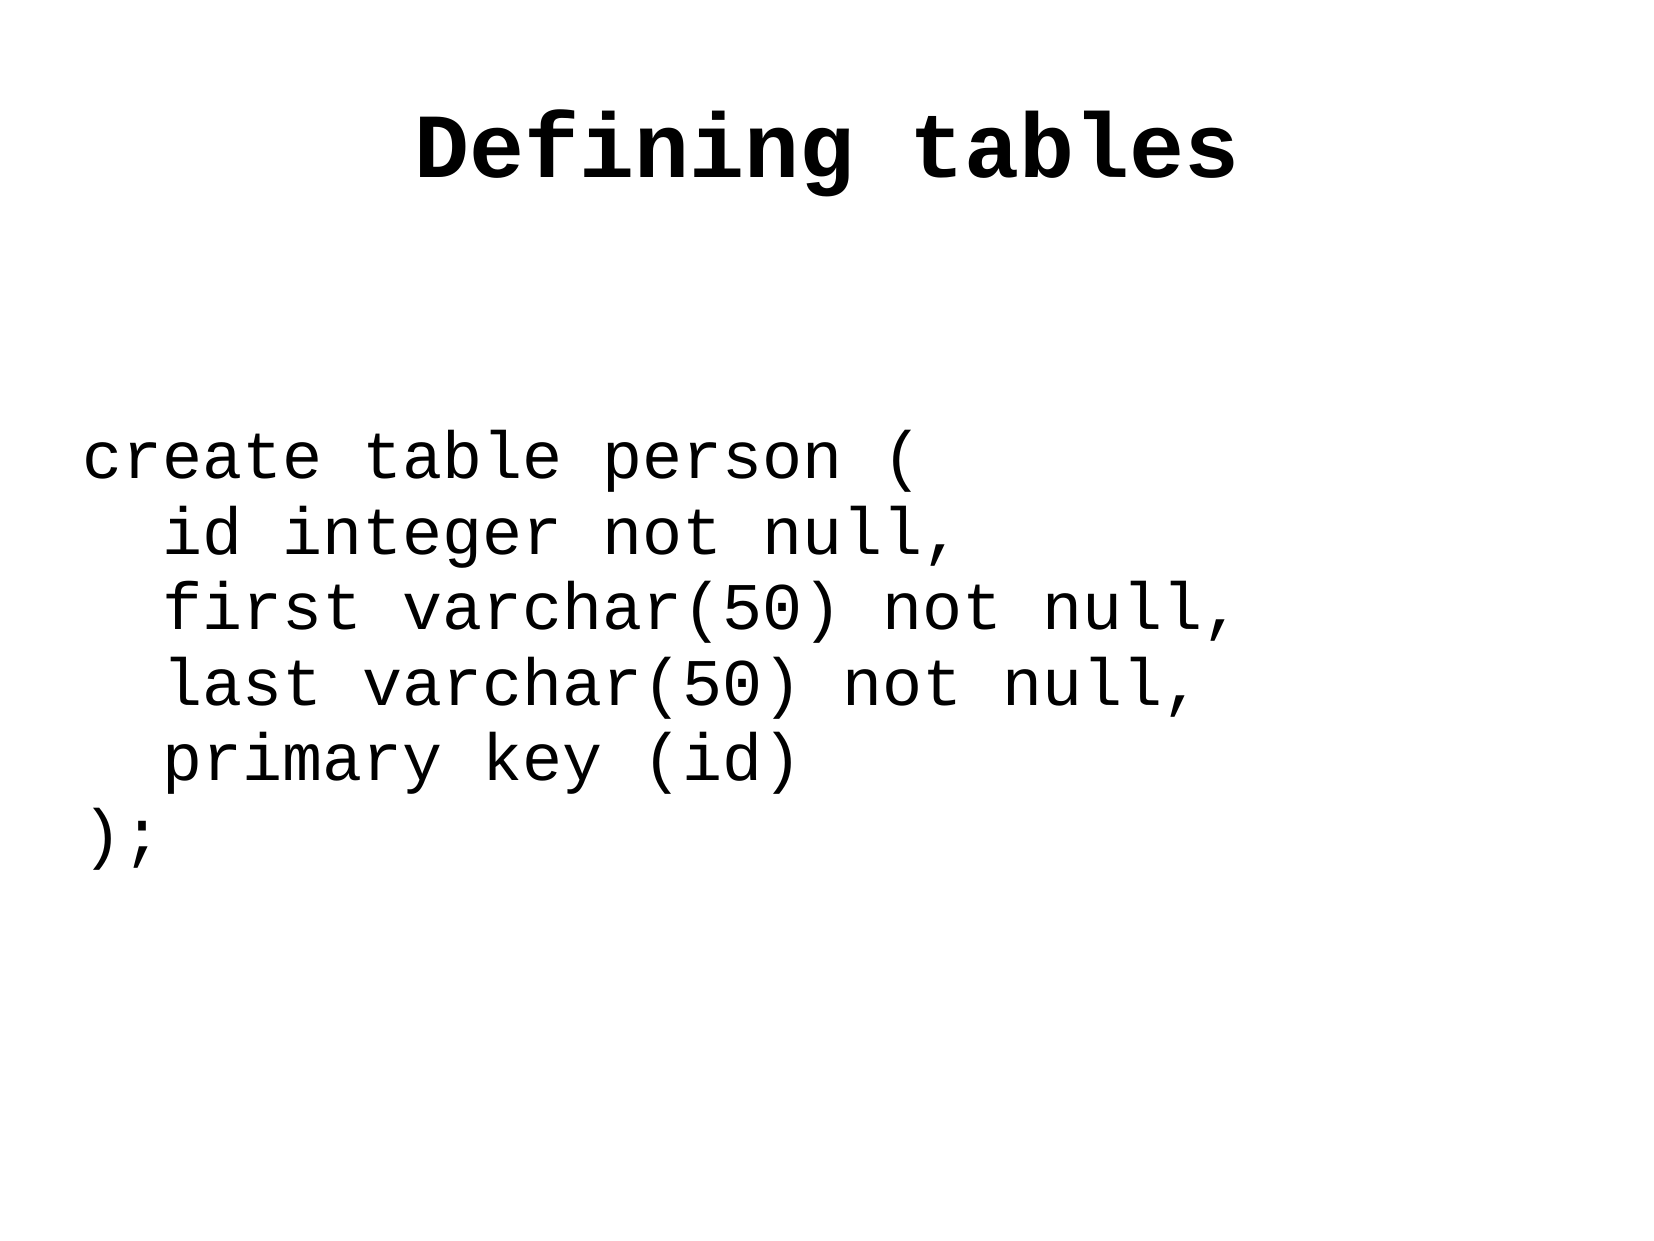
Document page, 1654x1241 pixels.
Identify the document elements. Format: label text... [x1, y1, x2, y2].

subtitle create table person ( id integer not null, first varchar(50) not null, last varchar(50) not null, primary key (id) ); [82, 290, 1571, 1010]
title Defining tables [82, 49, 1571, 257]
